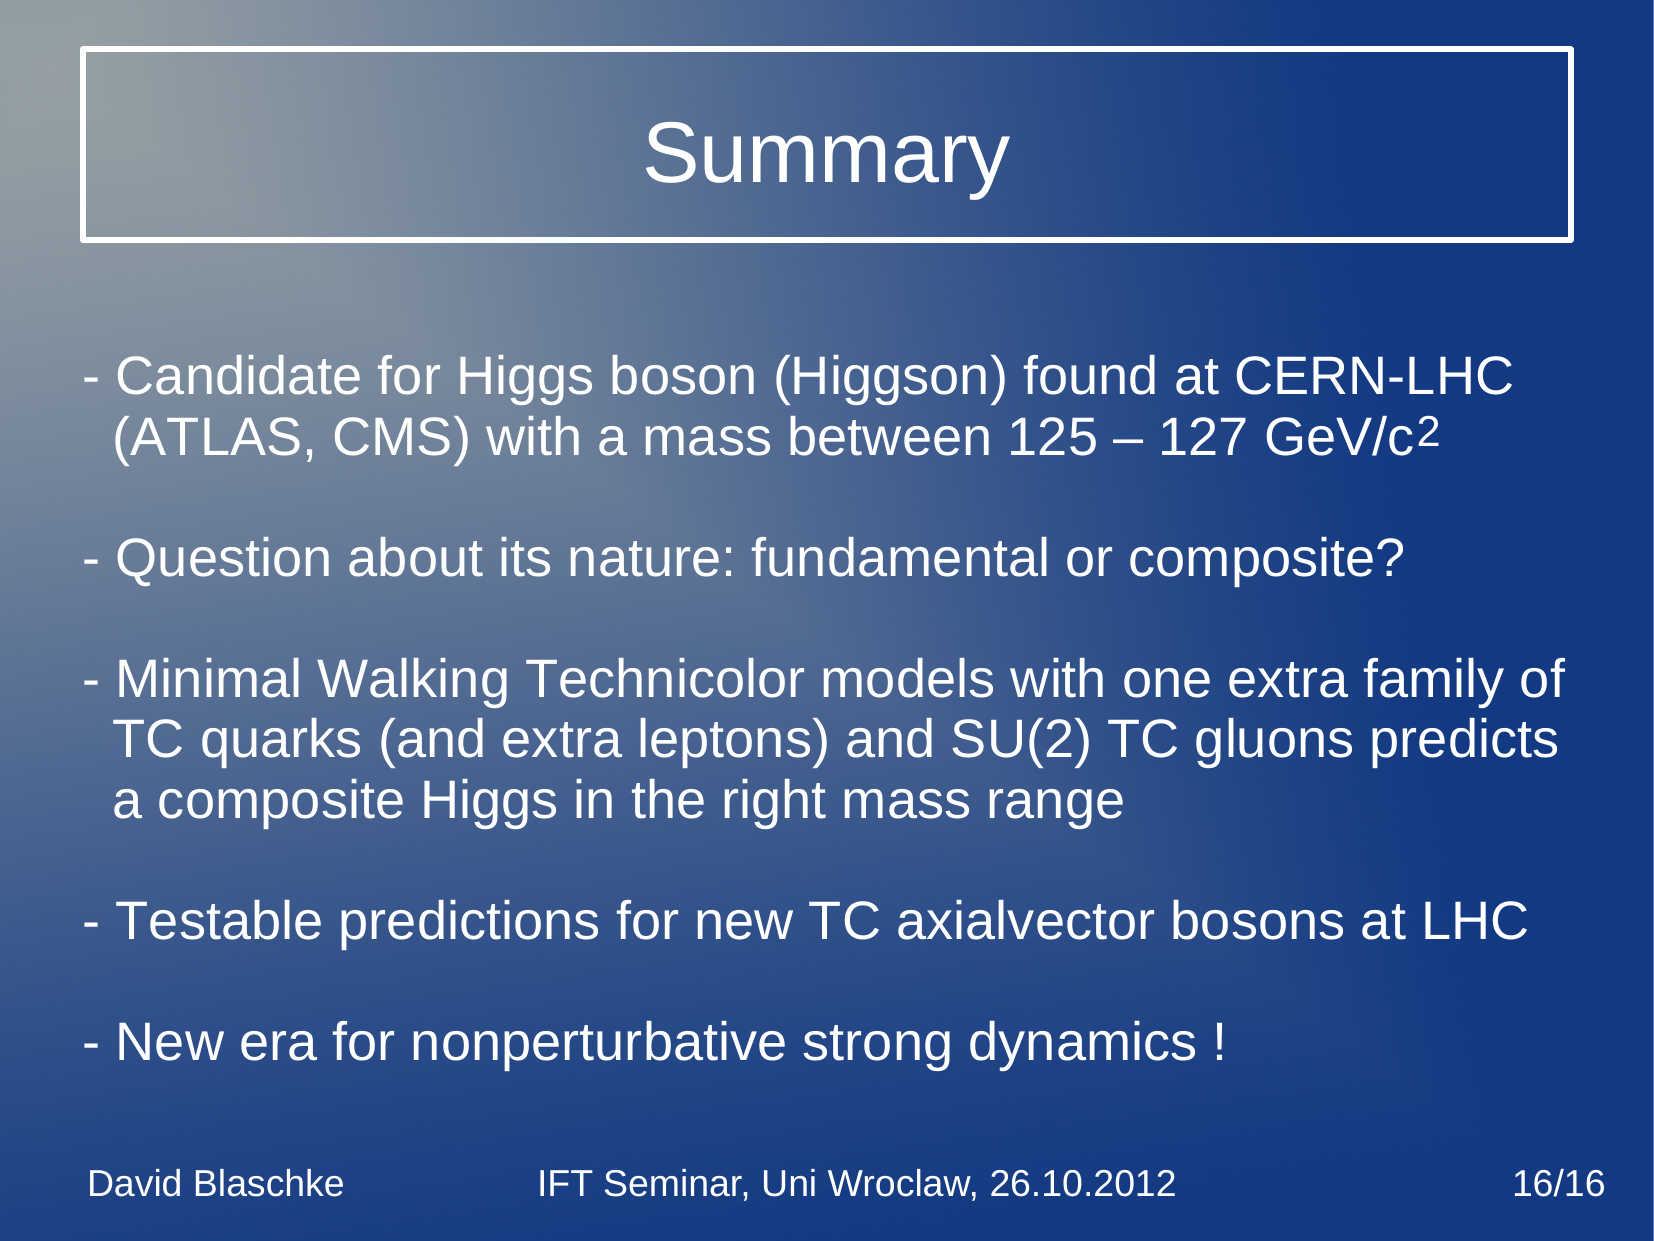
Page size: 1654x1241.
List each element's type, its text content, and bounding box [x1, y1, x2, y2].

text_box David Blaschke IFT Seminar, Uni Wroclaw, 26.10.2012 16/16 [72, 1155, 1617, 1217]
subtitle - Candidate for Higgs boson (Higgson) found at CERN-LHC (ATLAS, CMS) with a mass between 125 – 127 GeV/c2 - Question about its nature: fundamental or composite? - Minimal Walking Technicolor models with one extra family of TC quarks (and extra leptons) and SU(2) TC gluons predicts a composite Higgs in the right mass range - Testable predictions for new TC axialvector bosons at LHC - New era for nonperturbative strong dynamics ! [82, 304, 1571, 1113]
title Summary [82, 243, 1571, 257]
picture [0, 0, 1654, 1241]
title Summary [86, 52, 1568, 237]
